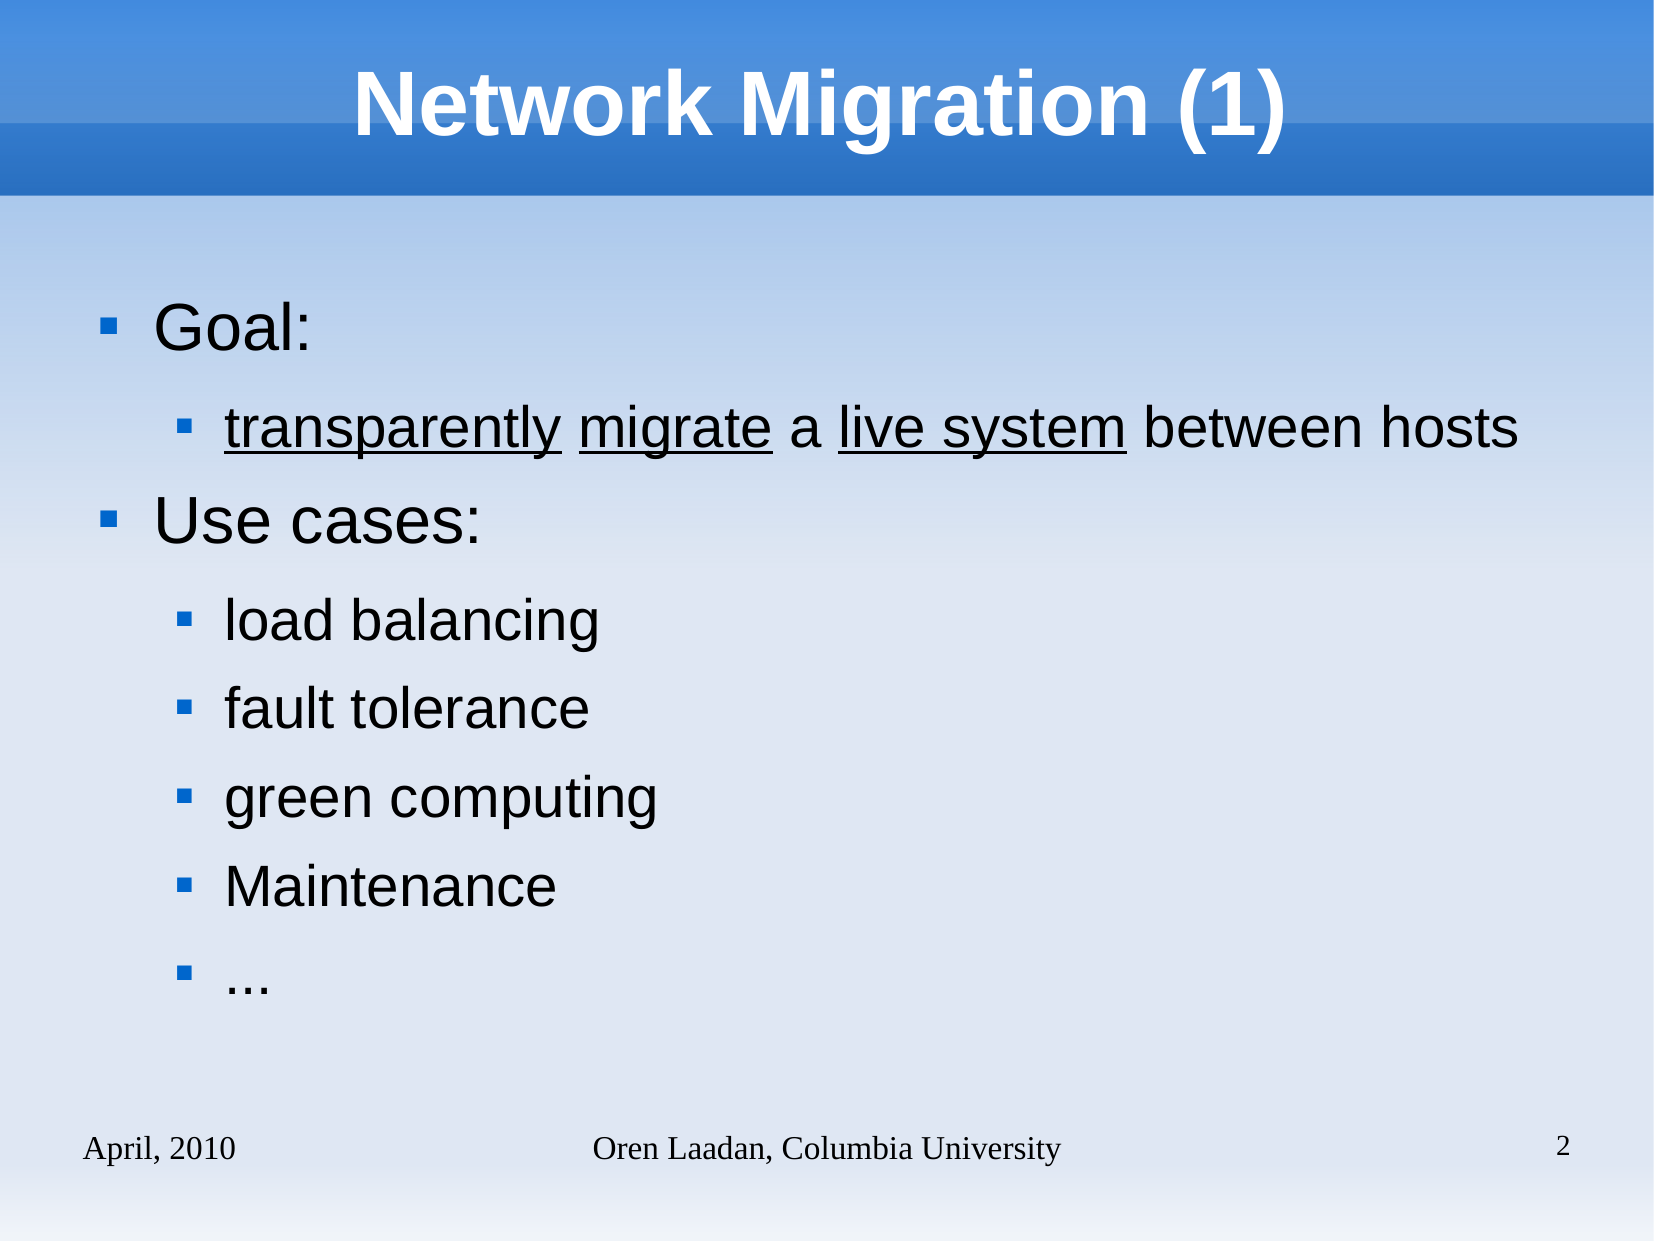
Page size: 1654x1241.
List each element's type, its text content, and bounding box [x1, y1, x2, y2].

title Network Migration (1) [76, 7, 1565, 200]
list Goal: transparently migrate a live system between hosts Use cases: load balancing fault tolerance green computing Maintenance ... [82, 290, 1571, 1094]
picture [0, 0, 1654, 1241]
